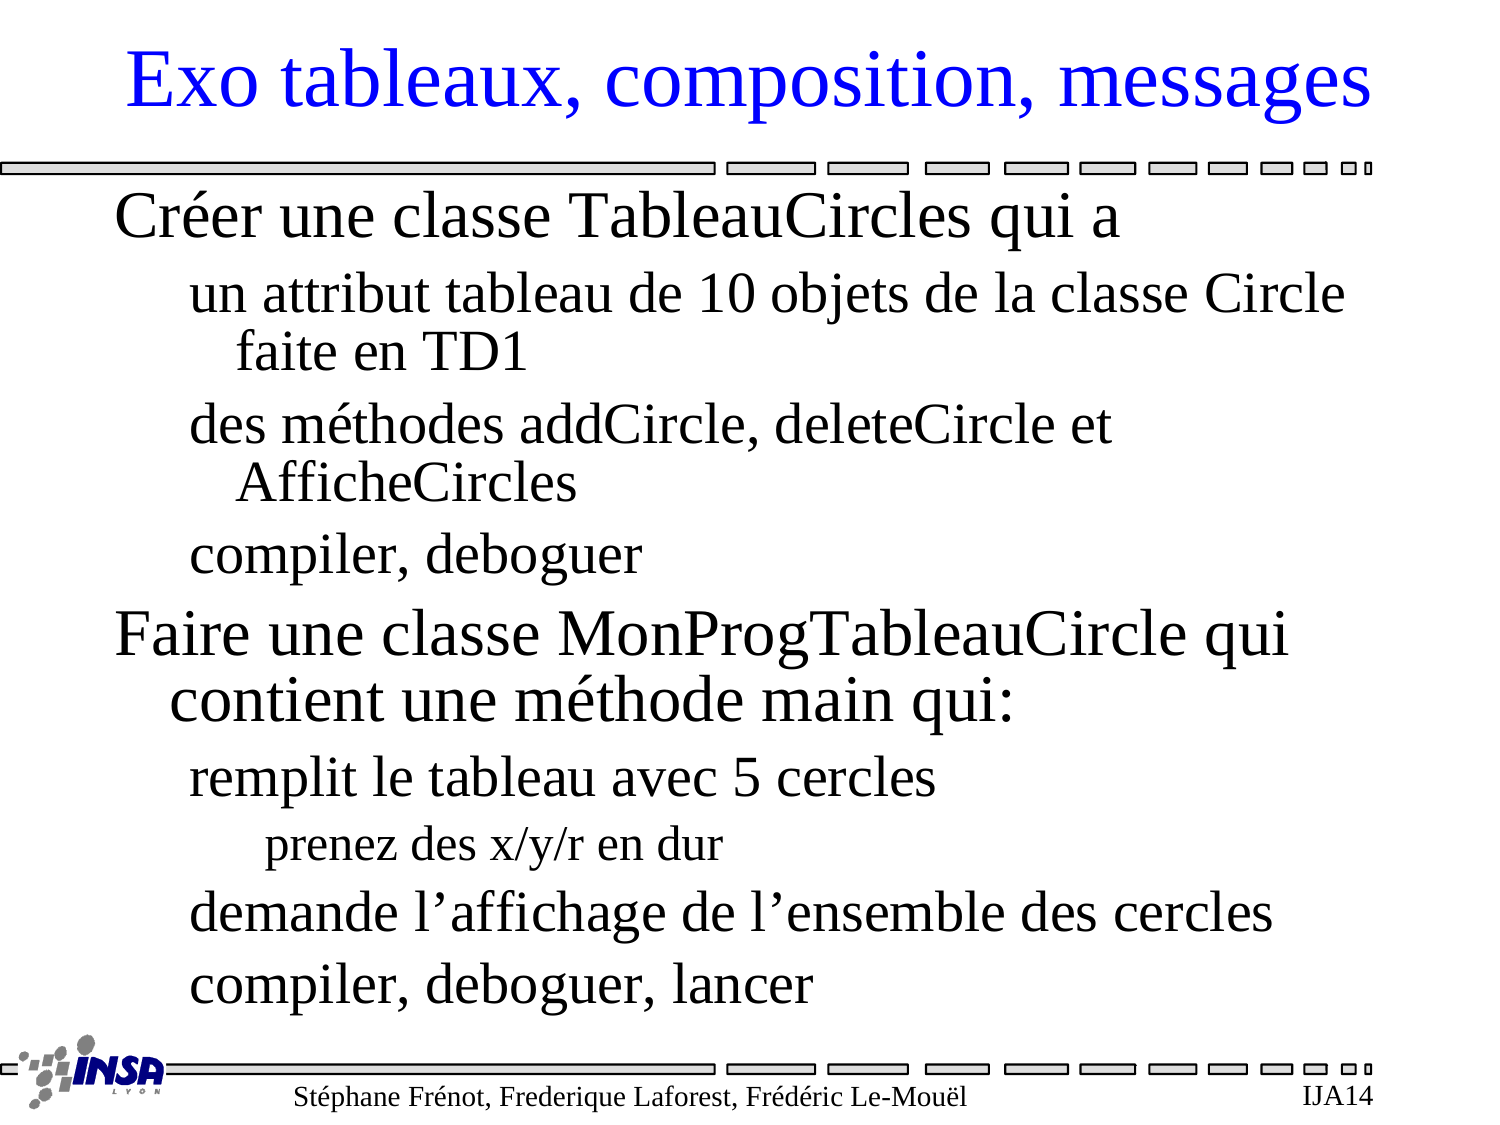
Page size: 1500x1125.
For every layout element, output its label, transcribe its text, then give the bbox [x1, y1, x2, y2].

list Créer une classe TableauCircles qui a un attribut tableau de 10 objets de la classe Circle faite en TD1 des méthodes addCircle, deleteCircle et AfficheCircles compiler, deboguer Faire une classe MonProgTableauCircle qui contient une méthode main qui: remplit le tableau avec 5 cercles prenez des x/y/r en dur demande l’affichage de l’ensemble des cercles compiler, deboguer, lancer [99, 174, 1375, 1083]
title Exo tableaux, composition, messages [0, 0, 1500, 162]
